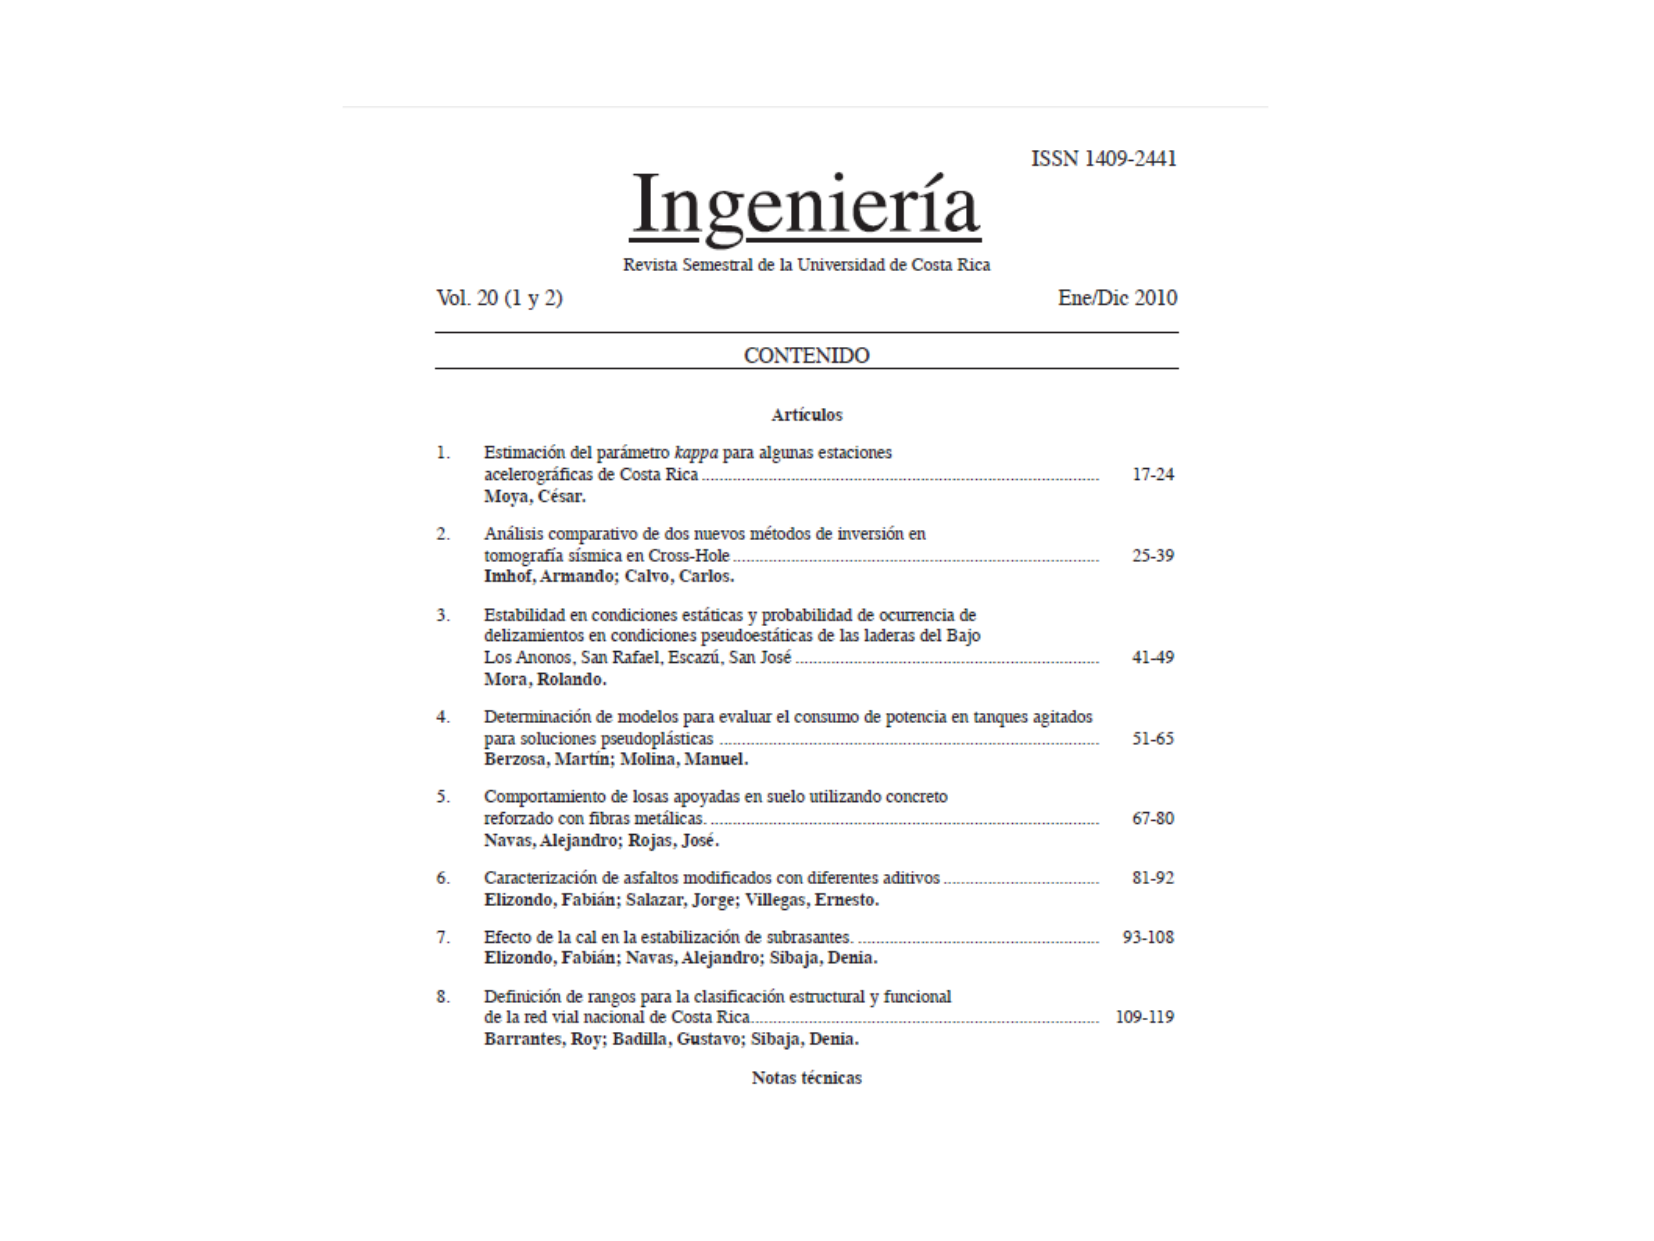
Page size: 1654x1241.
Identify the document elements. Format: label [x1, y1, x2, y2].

picture [342, 106, 1269, 1103]
